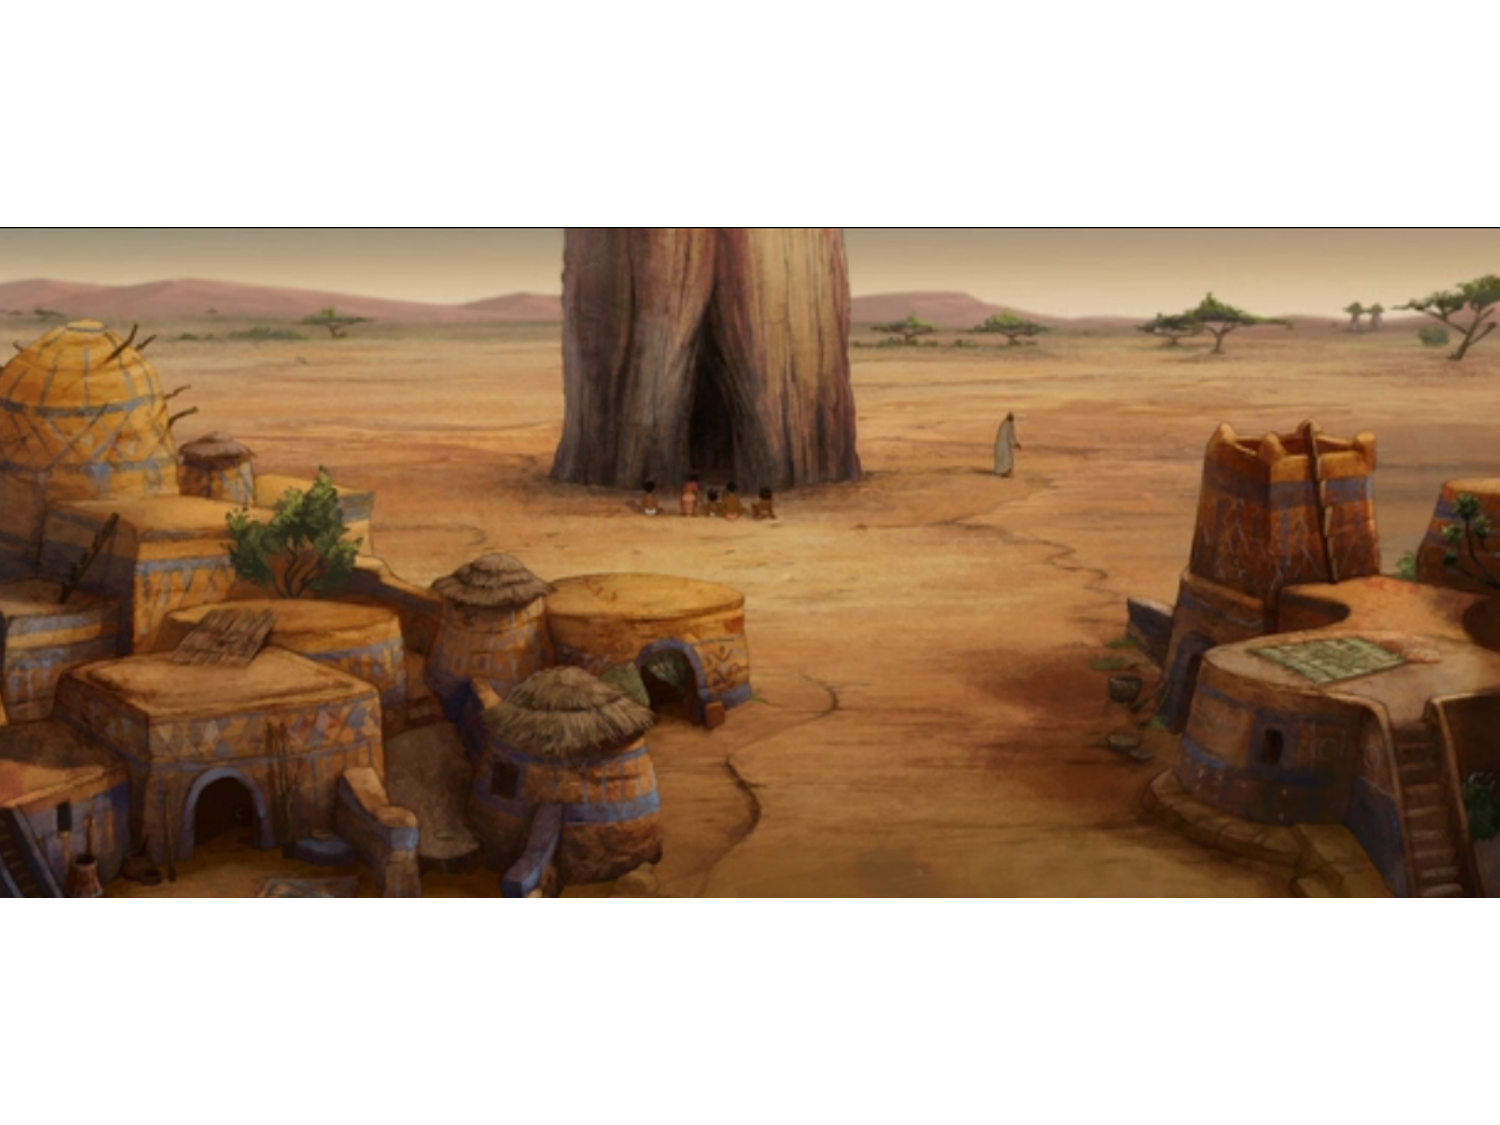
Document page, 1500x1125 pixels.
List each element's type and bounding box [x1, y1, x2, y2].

picture [0, 227, 1500, 898]
